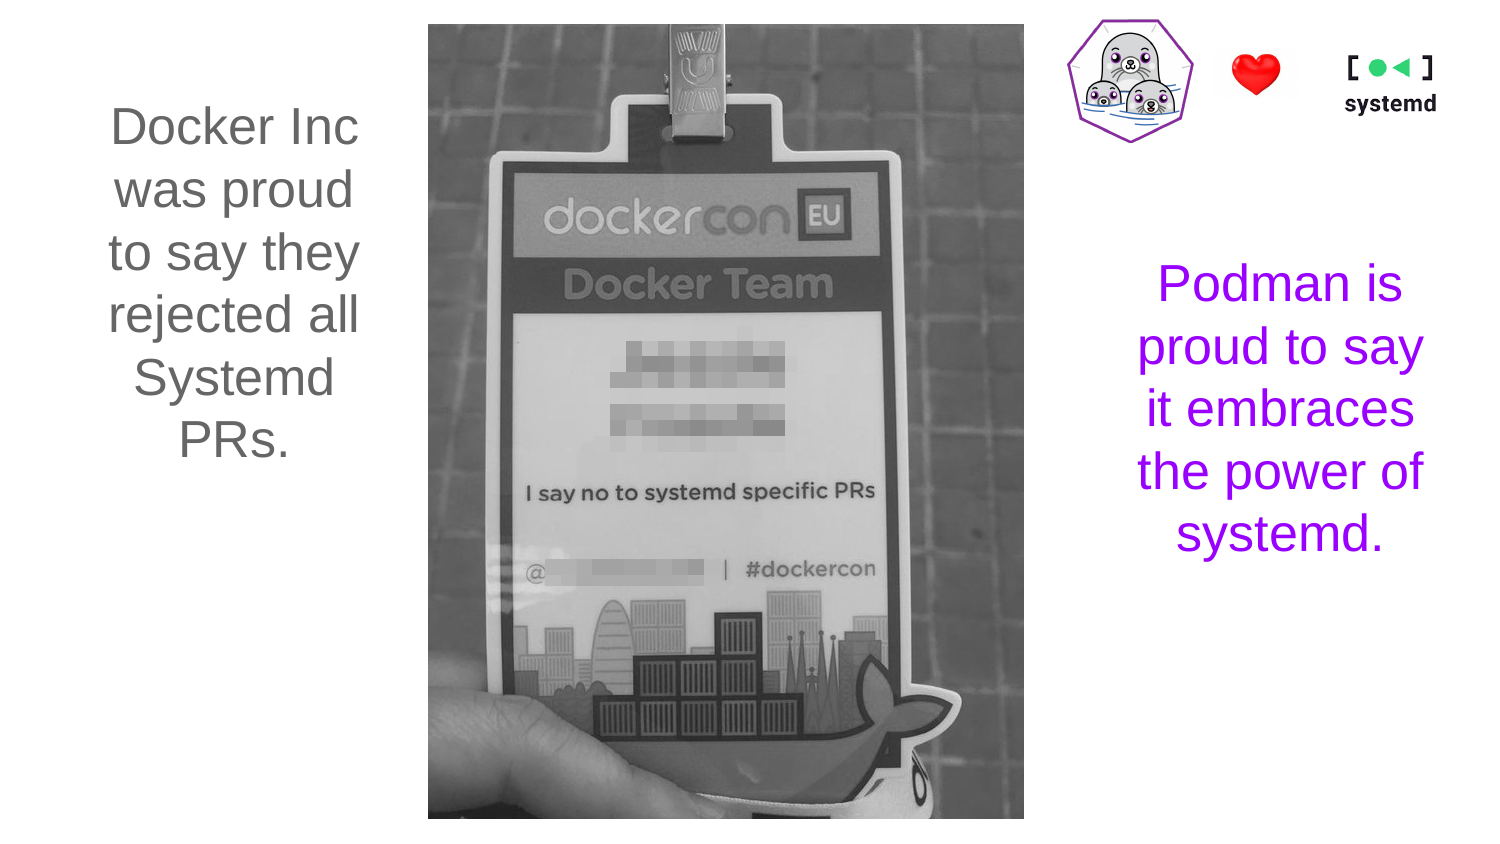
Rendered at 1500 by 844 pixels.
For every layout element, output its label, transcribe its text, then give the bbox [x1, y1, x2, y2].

text_box Docker Inc was proud to say they rejected all Systemd PRs. [72, 78, 397, 483]
text_box Podman is proud to say it embraces the power of systemd. [1118, 234, 1443, 578]
picture [1212, 0, 1500, 178]
picture [1067, 19, 1194, 143]
picture [428, 24, 1024, 819]
